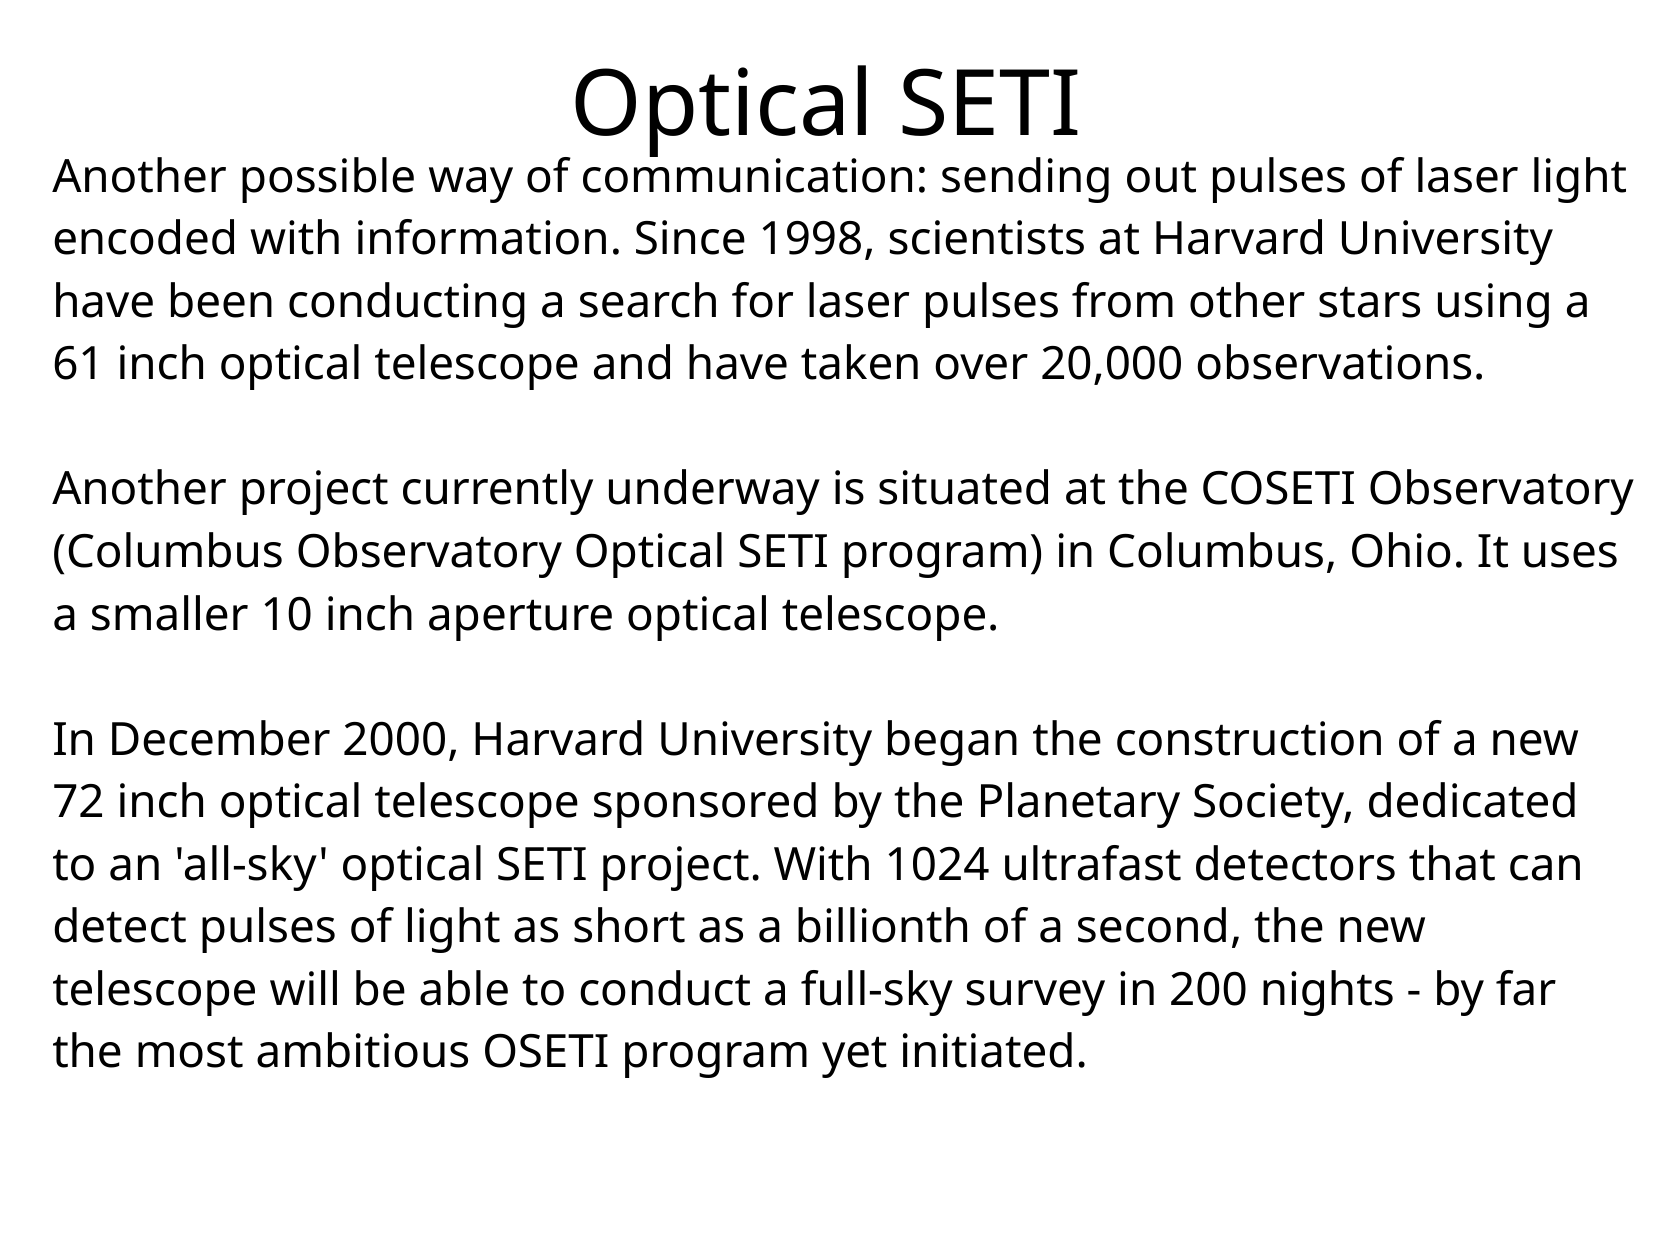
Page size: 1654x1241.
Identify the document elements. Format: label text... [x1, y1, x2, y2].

text_box Another possible way of communication: sending out pulses of laser light encoded with information. Since 1998, scientists at Harvard University have been conducting a search for laser pulses from other stars using a 61 inch optical telescope and have taken over 20,000 observations. Another project currently underway is situated at the COSETI Observatory (Columbus Observatory Optical SETI program) in Columbus, Ohio. It uses a smaller 10 inch aperture optical telescope. In December 2000, Harvard University began the construction of a new 72 inch optical telescope sponsored by the Planetary Society, dedicated to an 'all-sky' optical SETI project. With 1024 ultrafast detectors that can detect pulses of light as short as a billionth of a second, the new telescope will be able to conduct a full-sky survey in 200 nights - by far the most ambitious OSETI program yet initiated. [37, 135, 1651, 1224]
title Optical SETI [82, 0, 1571, 135]
